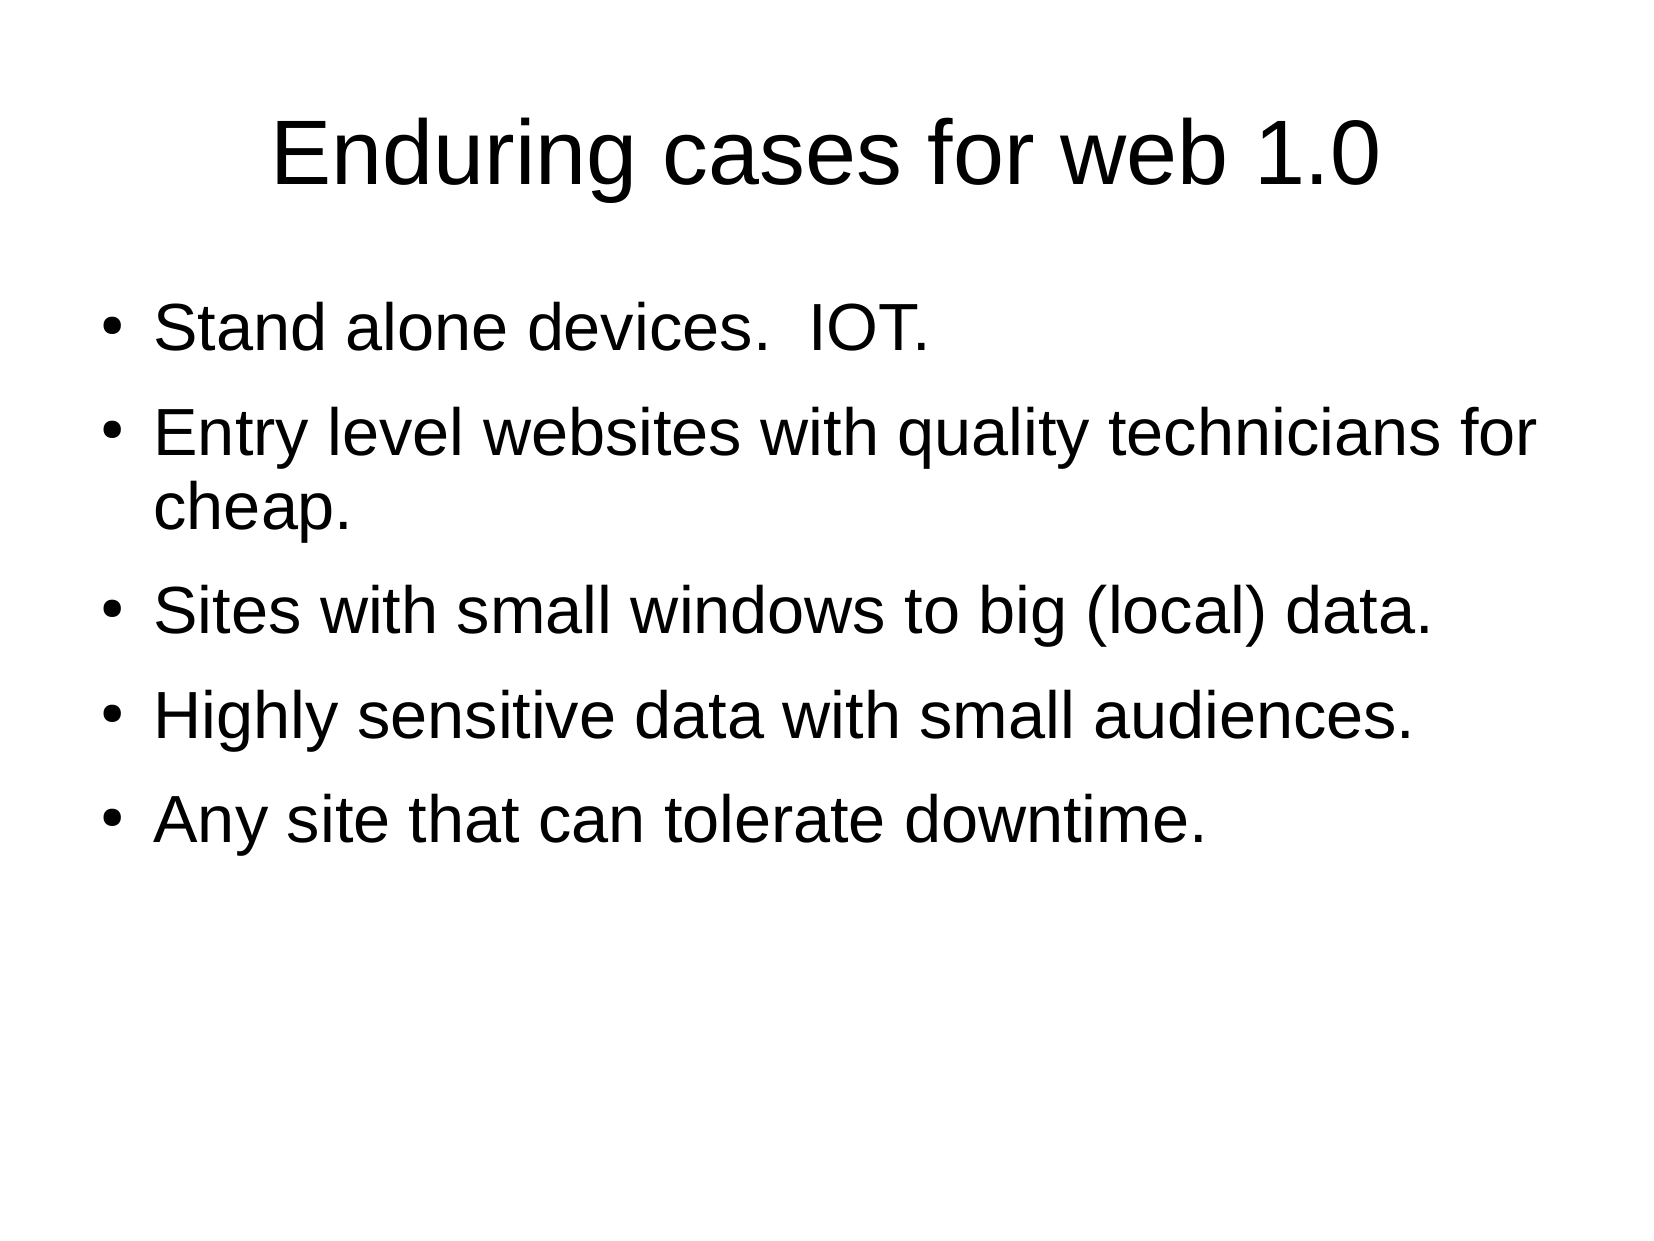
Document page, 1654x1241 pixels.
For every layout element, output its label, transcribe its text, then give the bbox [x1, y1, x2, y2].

list Stand alone devices. IOT. Entry level websites with quality technicians for cheap. Sites with small windows to big (local) data. Highly sensitive data with small audiences. Any site that can tolerate downtime. [82, 290, 1571, 1010]
title Enduring cases for web 1.0 [82, 49, 1571, 257]
